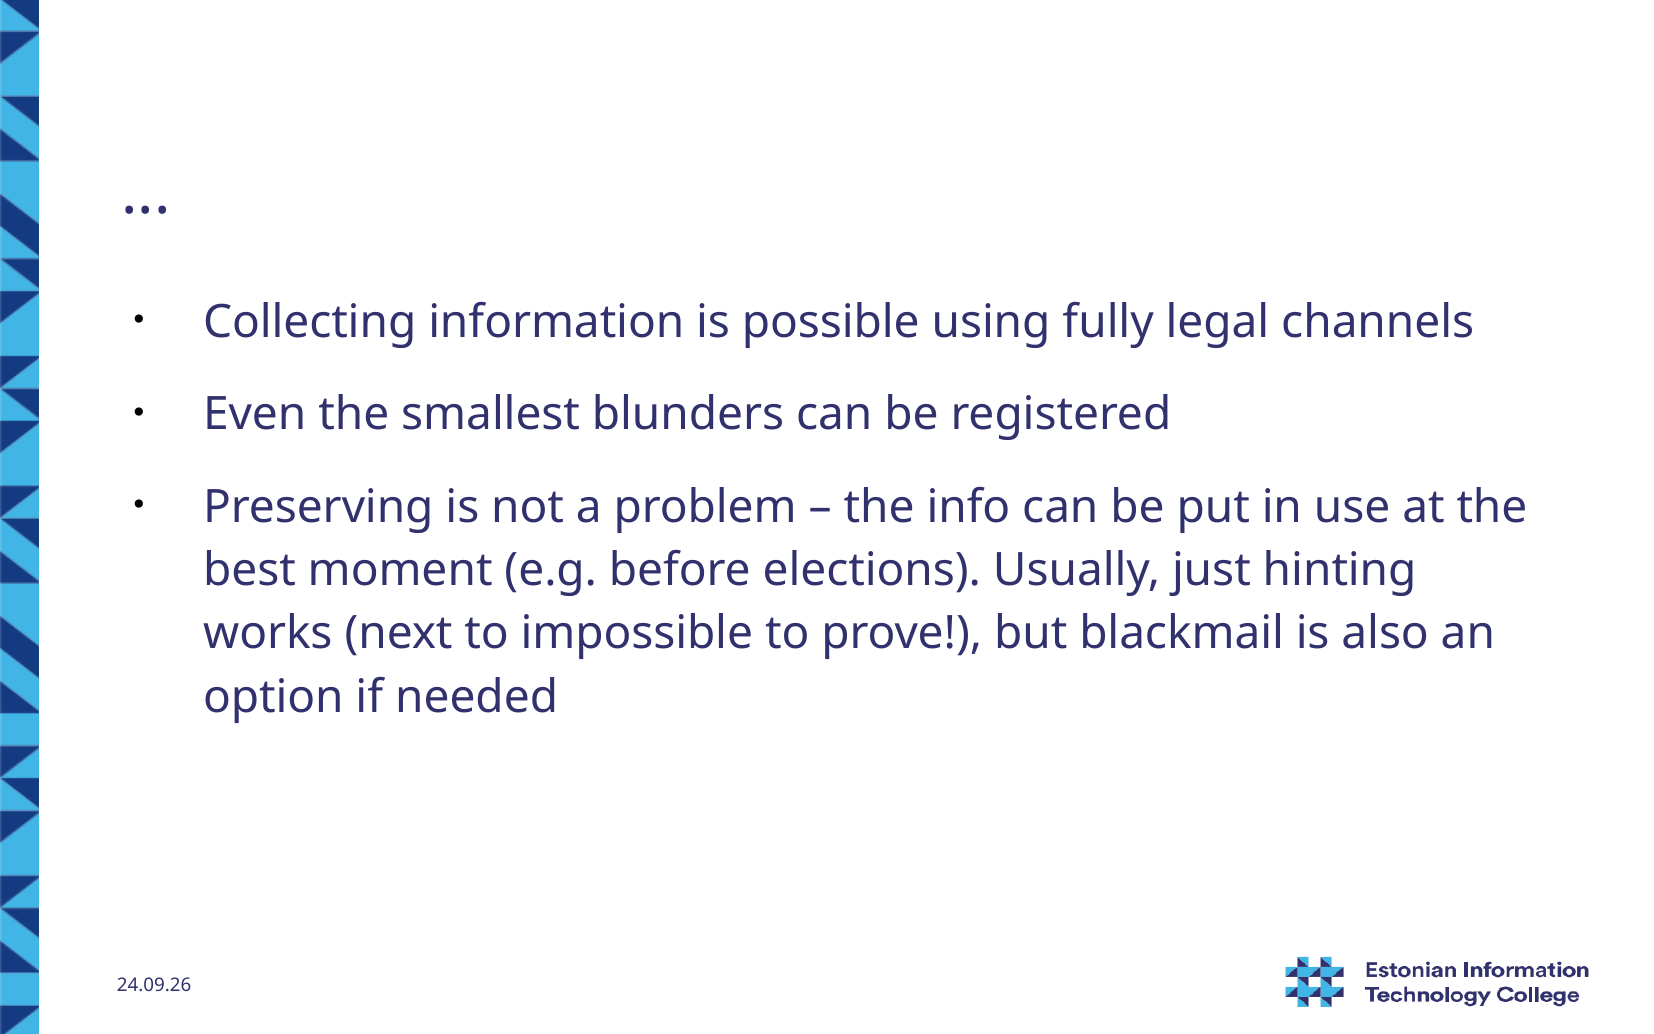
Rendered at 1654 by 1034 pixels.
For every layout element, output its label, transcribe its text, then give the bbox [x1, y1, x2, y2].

title ... [121, 103, 1534, 276]
list Collecting information is possible using fully legal channels Even the smallest blunders can be registered Preserving is not a problem – the info can be put in use at the best moment (e.g. before elections). Usually, just hinting works (next to impossible to prove!), but blackmail is also an option if needed [121, 287, 1534, 939]
